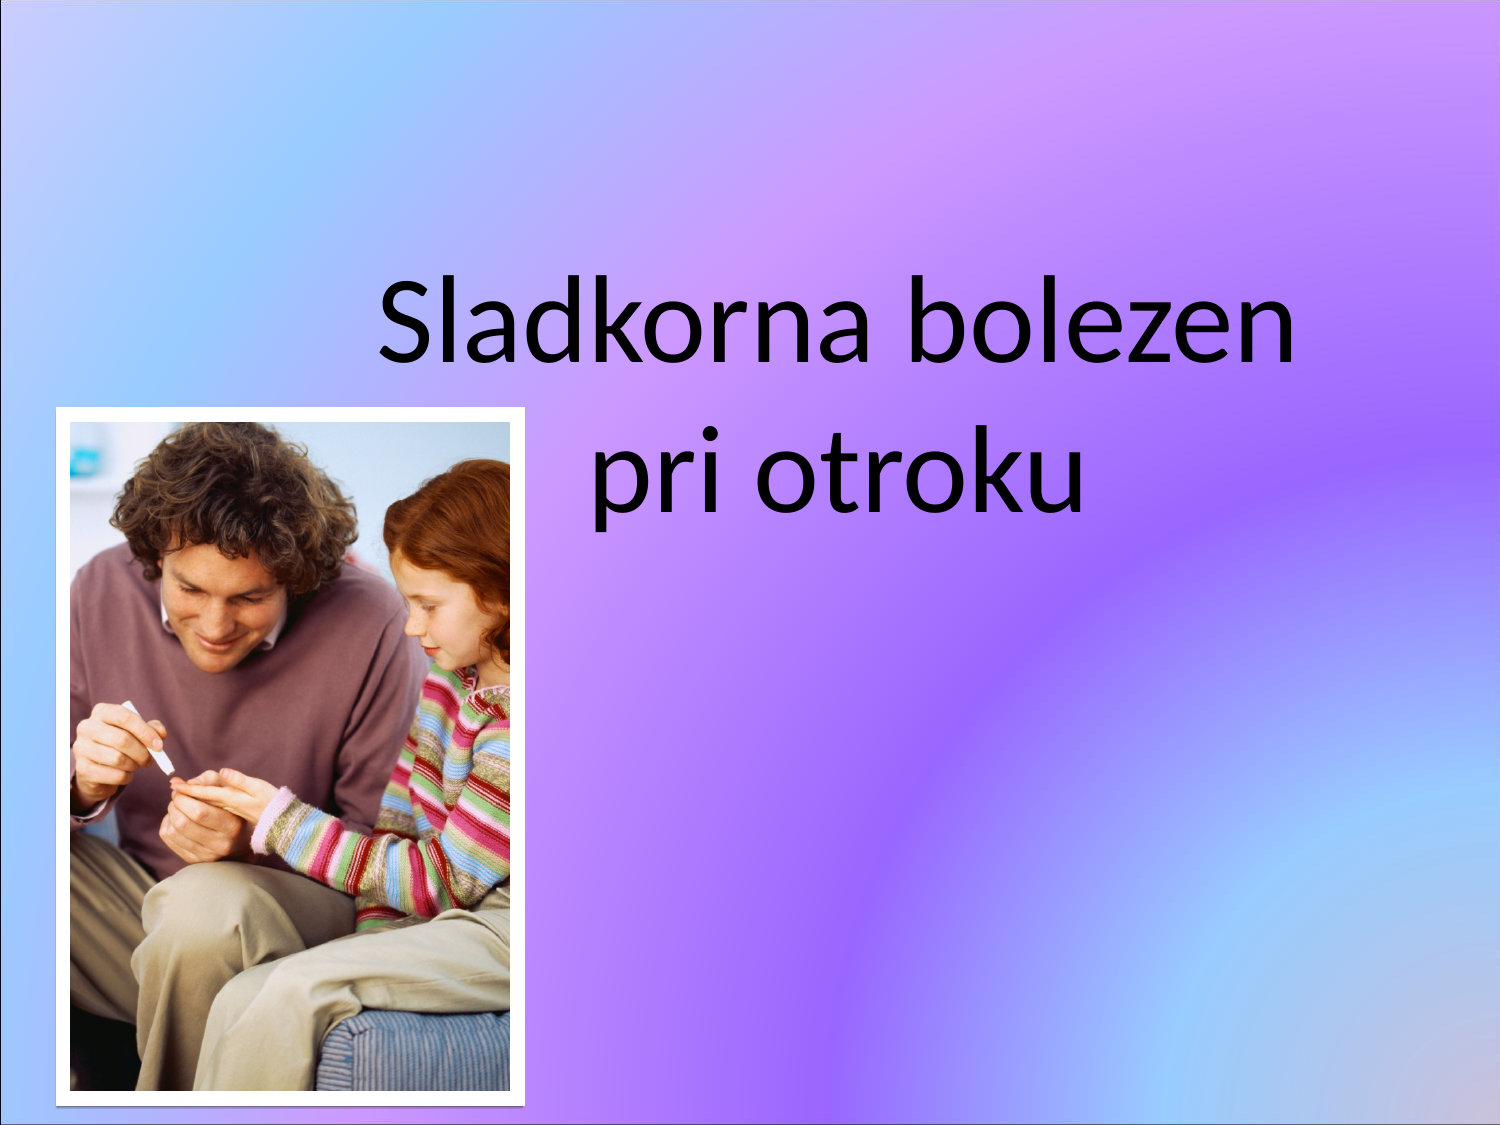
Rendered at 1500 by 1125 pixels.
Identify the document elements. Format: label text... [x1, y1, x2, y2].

subtitle [525, 609, 1417, 897]
picture [0, 0, 1500, 1125]
title Sladkorna bolezen pri otroku [177, 117, 1500, 359]
